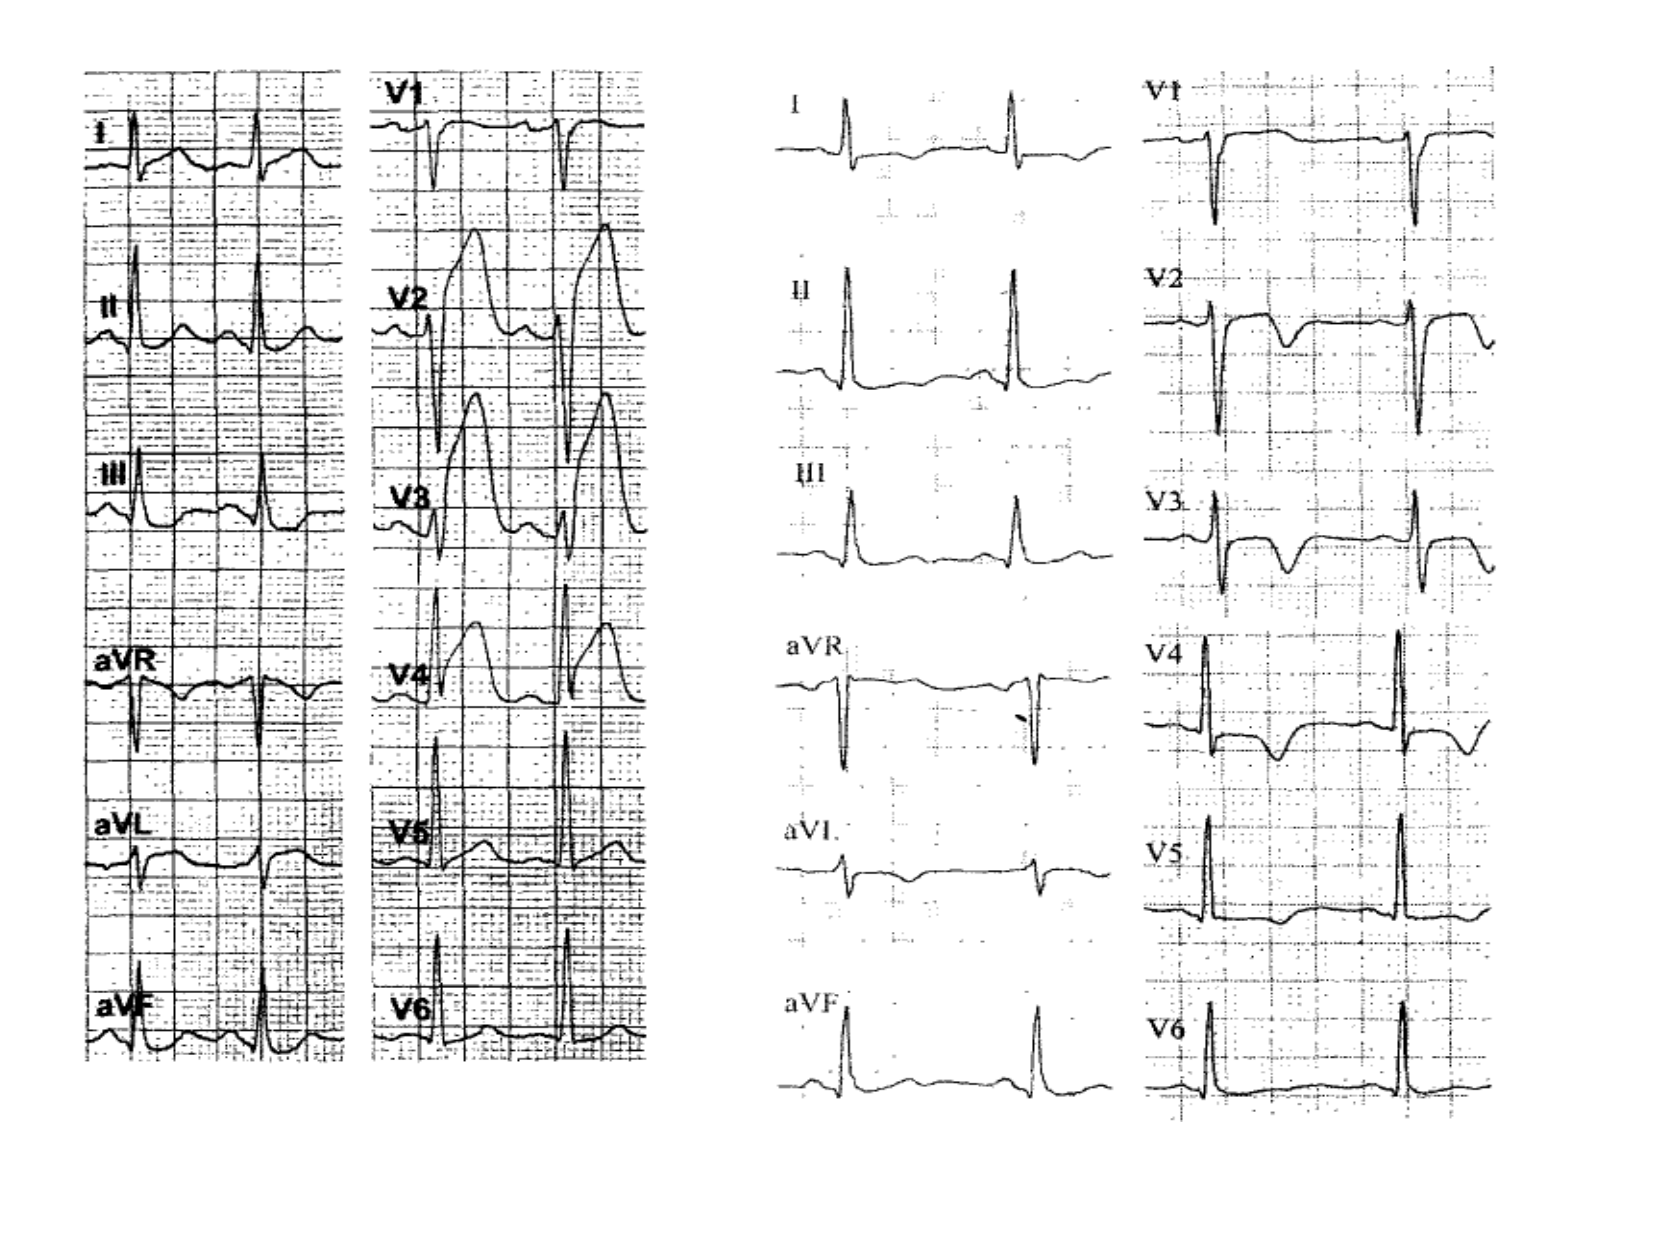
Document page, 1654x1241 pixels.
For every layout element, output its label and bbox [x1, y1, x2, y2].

picture [51, 60, 1571, 1123]
